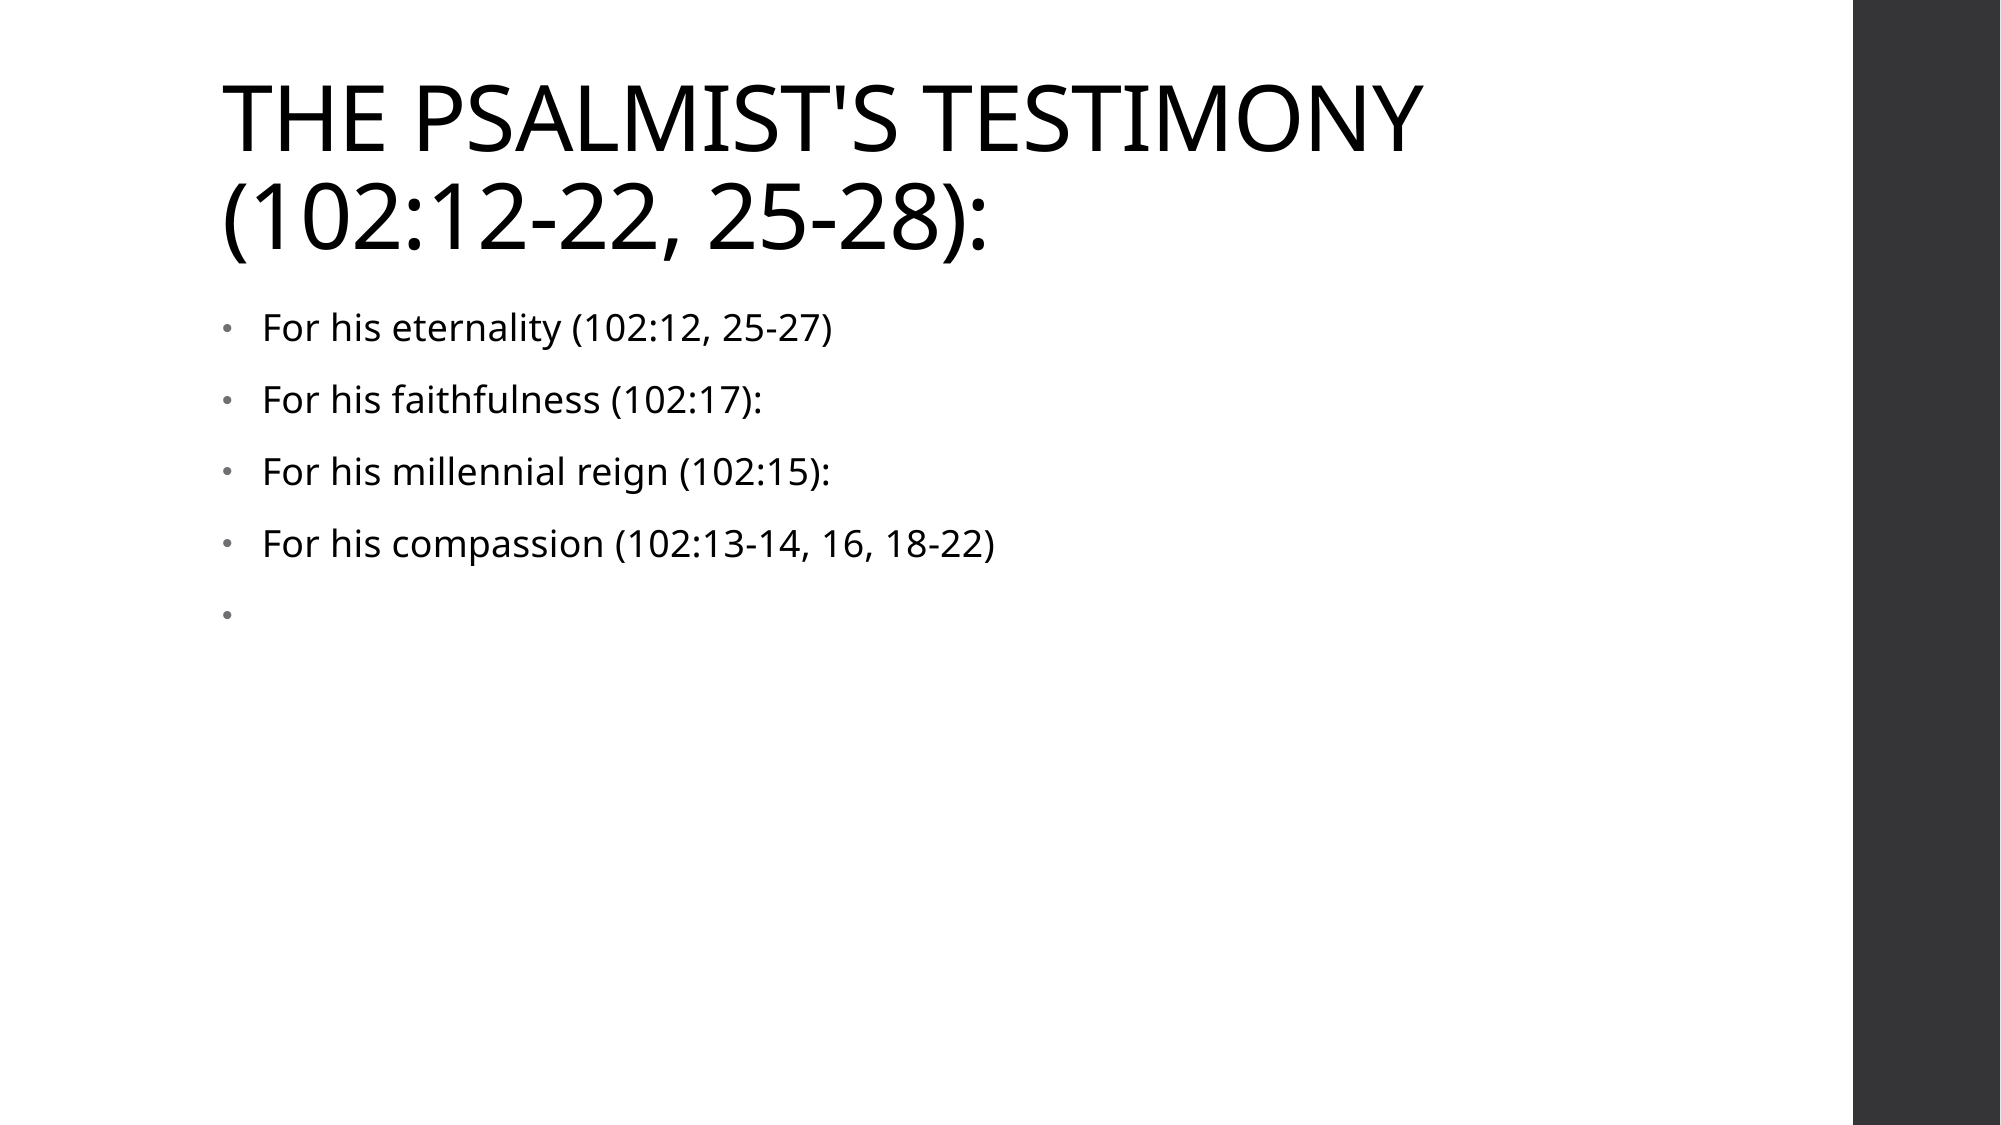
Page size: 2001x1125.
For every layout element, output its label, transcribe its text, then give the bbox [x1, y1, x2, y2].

list For his eternality (102:12, 25-27) For his faithfulness (102:17): For his millennial reign (102:15): For his compassion (102:13-14, 16, 18-22) [206, 299, 1617, 1014]
title THE PSALMIST'S TESTIMONY (102:12-22, 25-28): [206, 60, 1797, 278]
